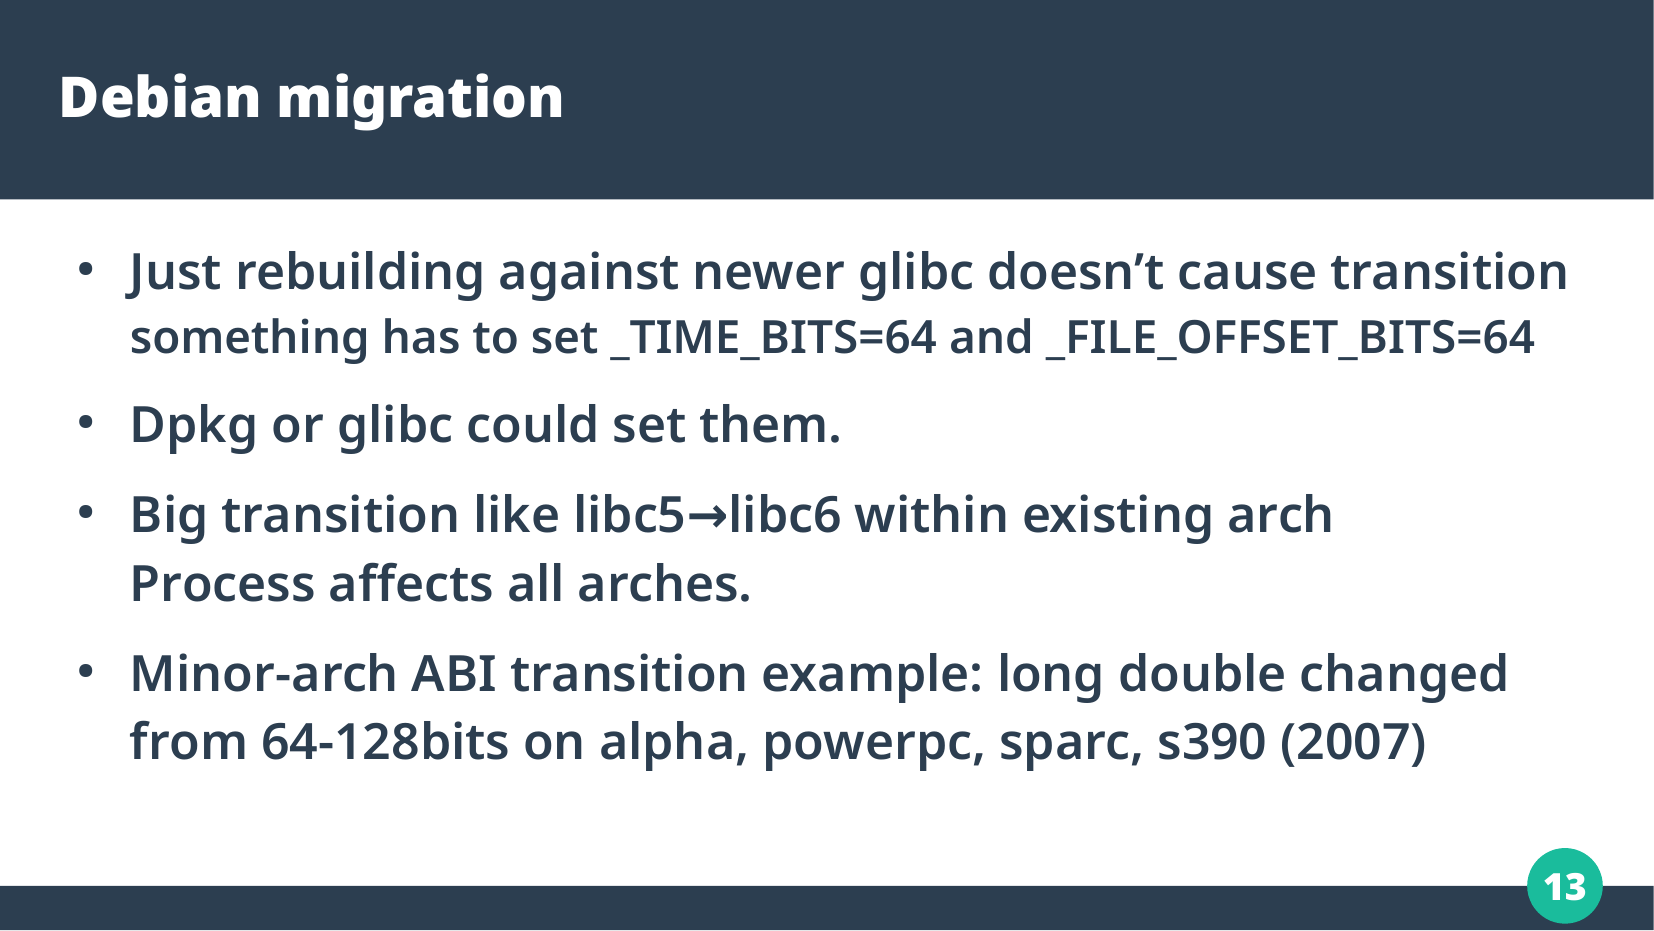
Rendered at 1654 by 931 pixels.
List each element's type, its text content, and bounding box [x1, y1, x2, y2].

title Debian migration [59, 37, 1595, 155]
list Just rebuilding against newer glibc doesn’t cause transition something has to set _TIME_BITS=64 and _FILE_OFFSET_BITS=64 Dpkg or glibc could set them. Big transition like libc5→libc6 within existing arch Process affects all arches. Minor-arch ABI transition example: long double changed from 64-128bits on alpha, powerpc, sparc, s390 (2007) [59, 236, 1595, 857]
